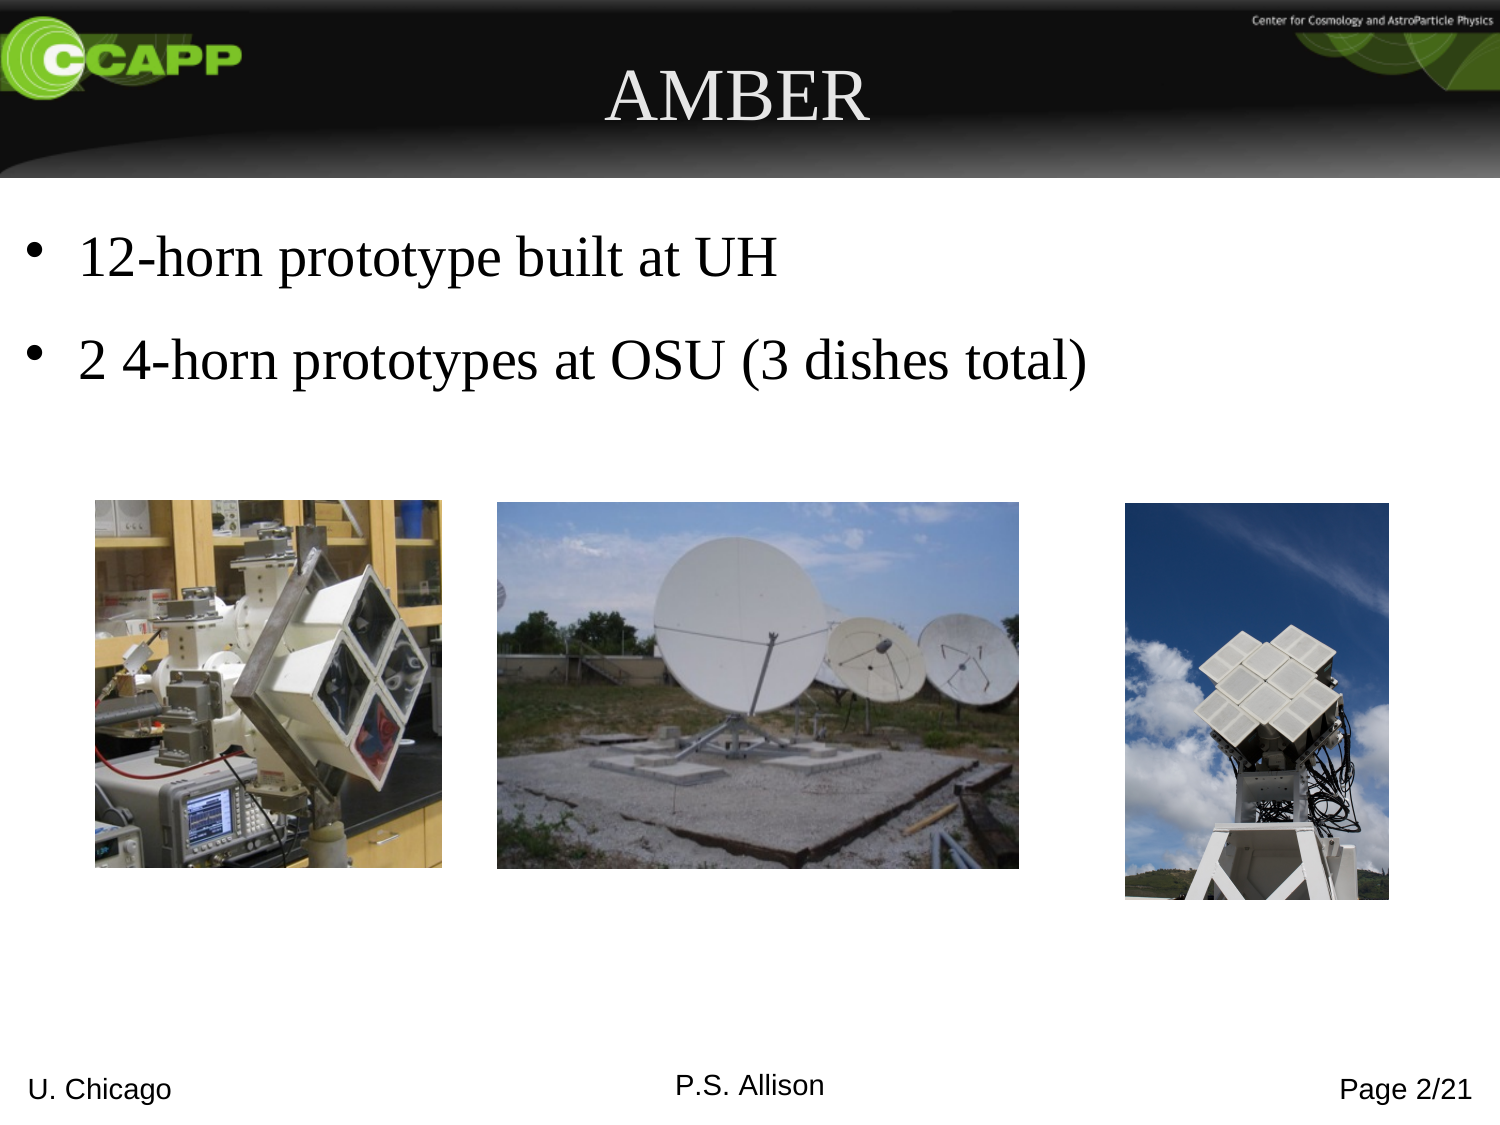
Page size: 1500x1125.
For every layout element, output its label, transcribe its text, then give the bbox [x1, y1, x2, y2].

title AMBER [237, 0, 1238, 175]
list 12-horn prototype built at UH 2 4-horn prototypes at OSU (3 dishes total) [24, 199, 1463, 1051]
picture [1125, 503, 1389, 901]
picture [95, 500, 442, 868]
picture [0, 0, 1500, 178]
picture [497, 502, 1019, 869]
